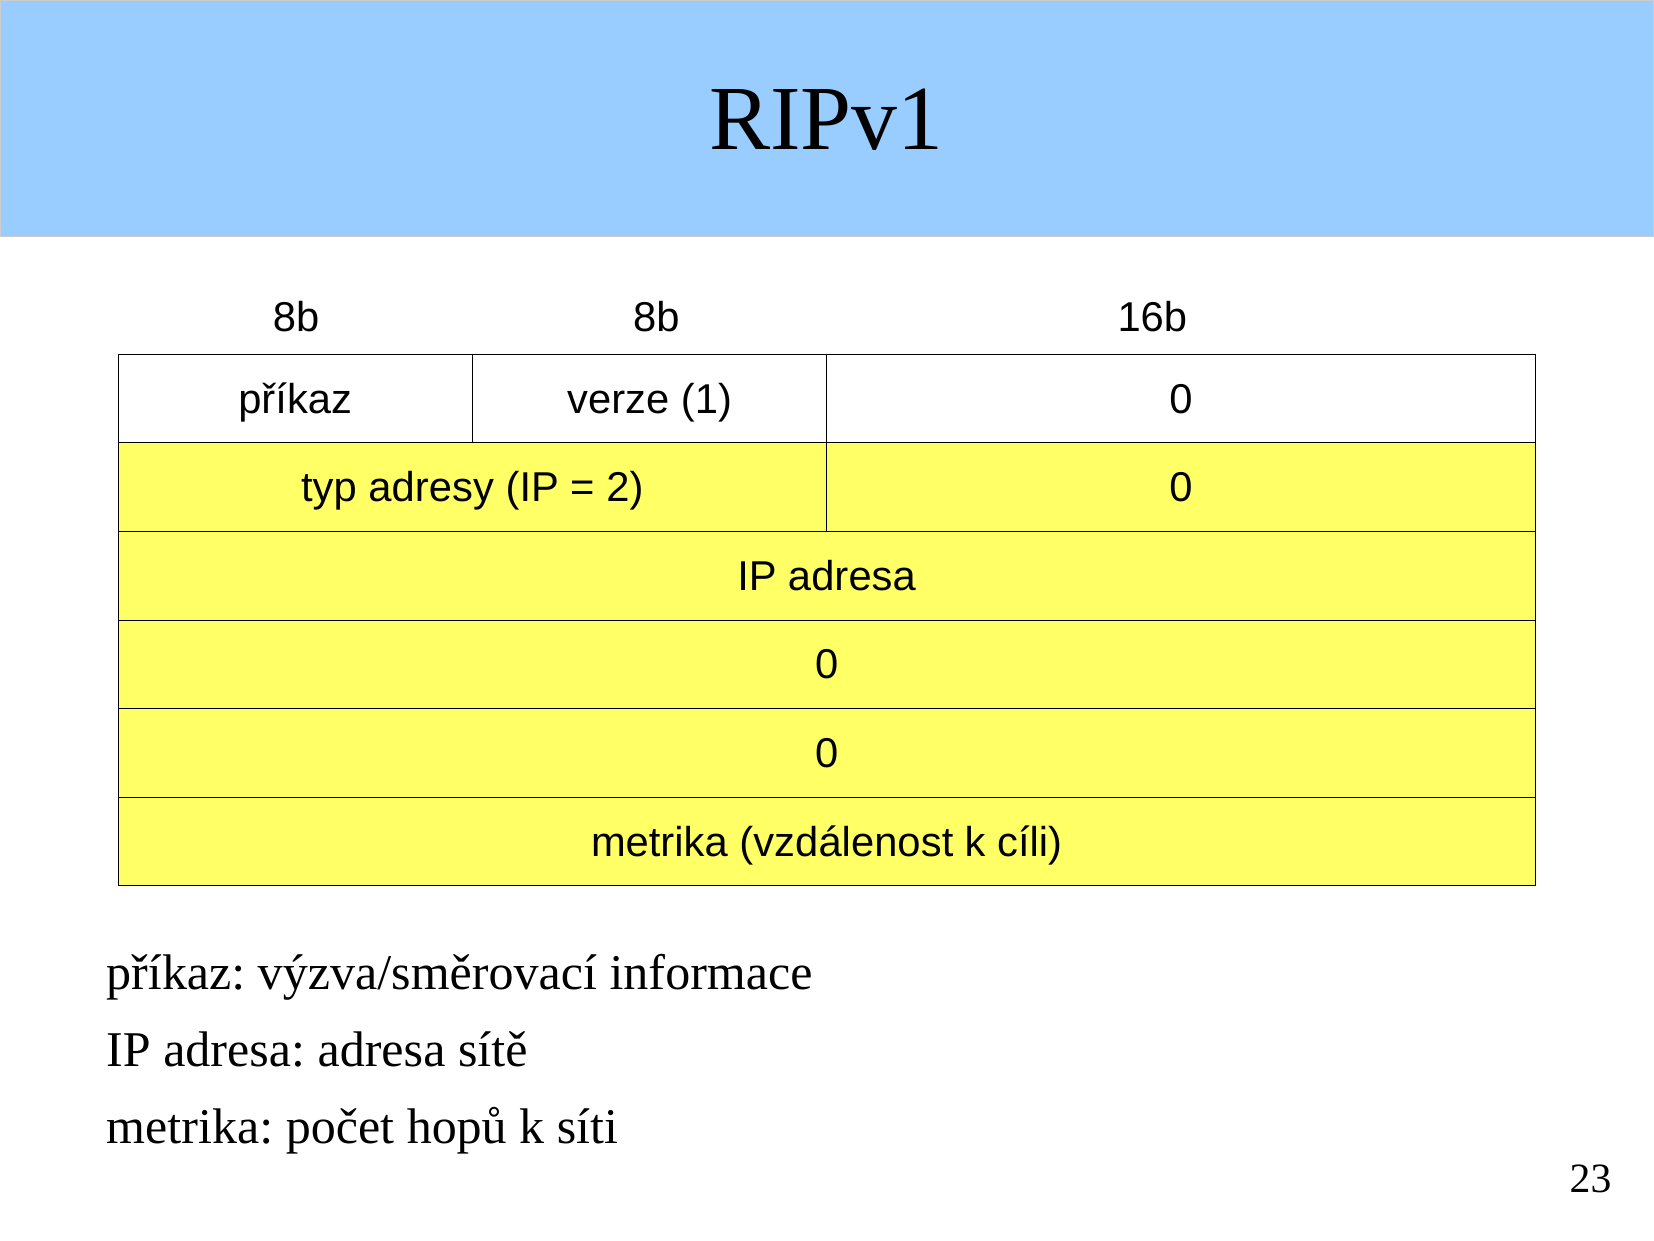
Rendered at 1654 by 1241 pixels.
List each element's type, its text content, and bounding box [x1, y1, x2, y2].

text_box 0 [118, 620, 1536, 708]
text_box 0 [118, 708, 1536, 797]
list příkaz: výzva/směrovací informace IP adresa: adresa sítě metrika: počet hopů k síti [88, 944, 1565, 1172]
text_box 8b [614, 293, 699, 346]
text_box 16b [1110, 293, 1195, 346]
text_box příkaz [118, 354, 472, 442]
text_box metrika (vzdálenost k cíli) [118, 797, 1536, 886]
text_box verze (1) [472, 354, 826, 442]
text_box 0 [826, 354, 1536, 442]
text_box typ adresy (IP = 2) [118, 442, 826, 531]
title RIPv1 [0, 0, 1654, 237]
text_box IP adresa [118, 531, 1536, 620]
text_box 0 [826, 442, 1536, 532]
text_box 8b [254, 293, 338, 346]
